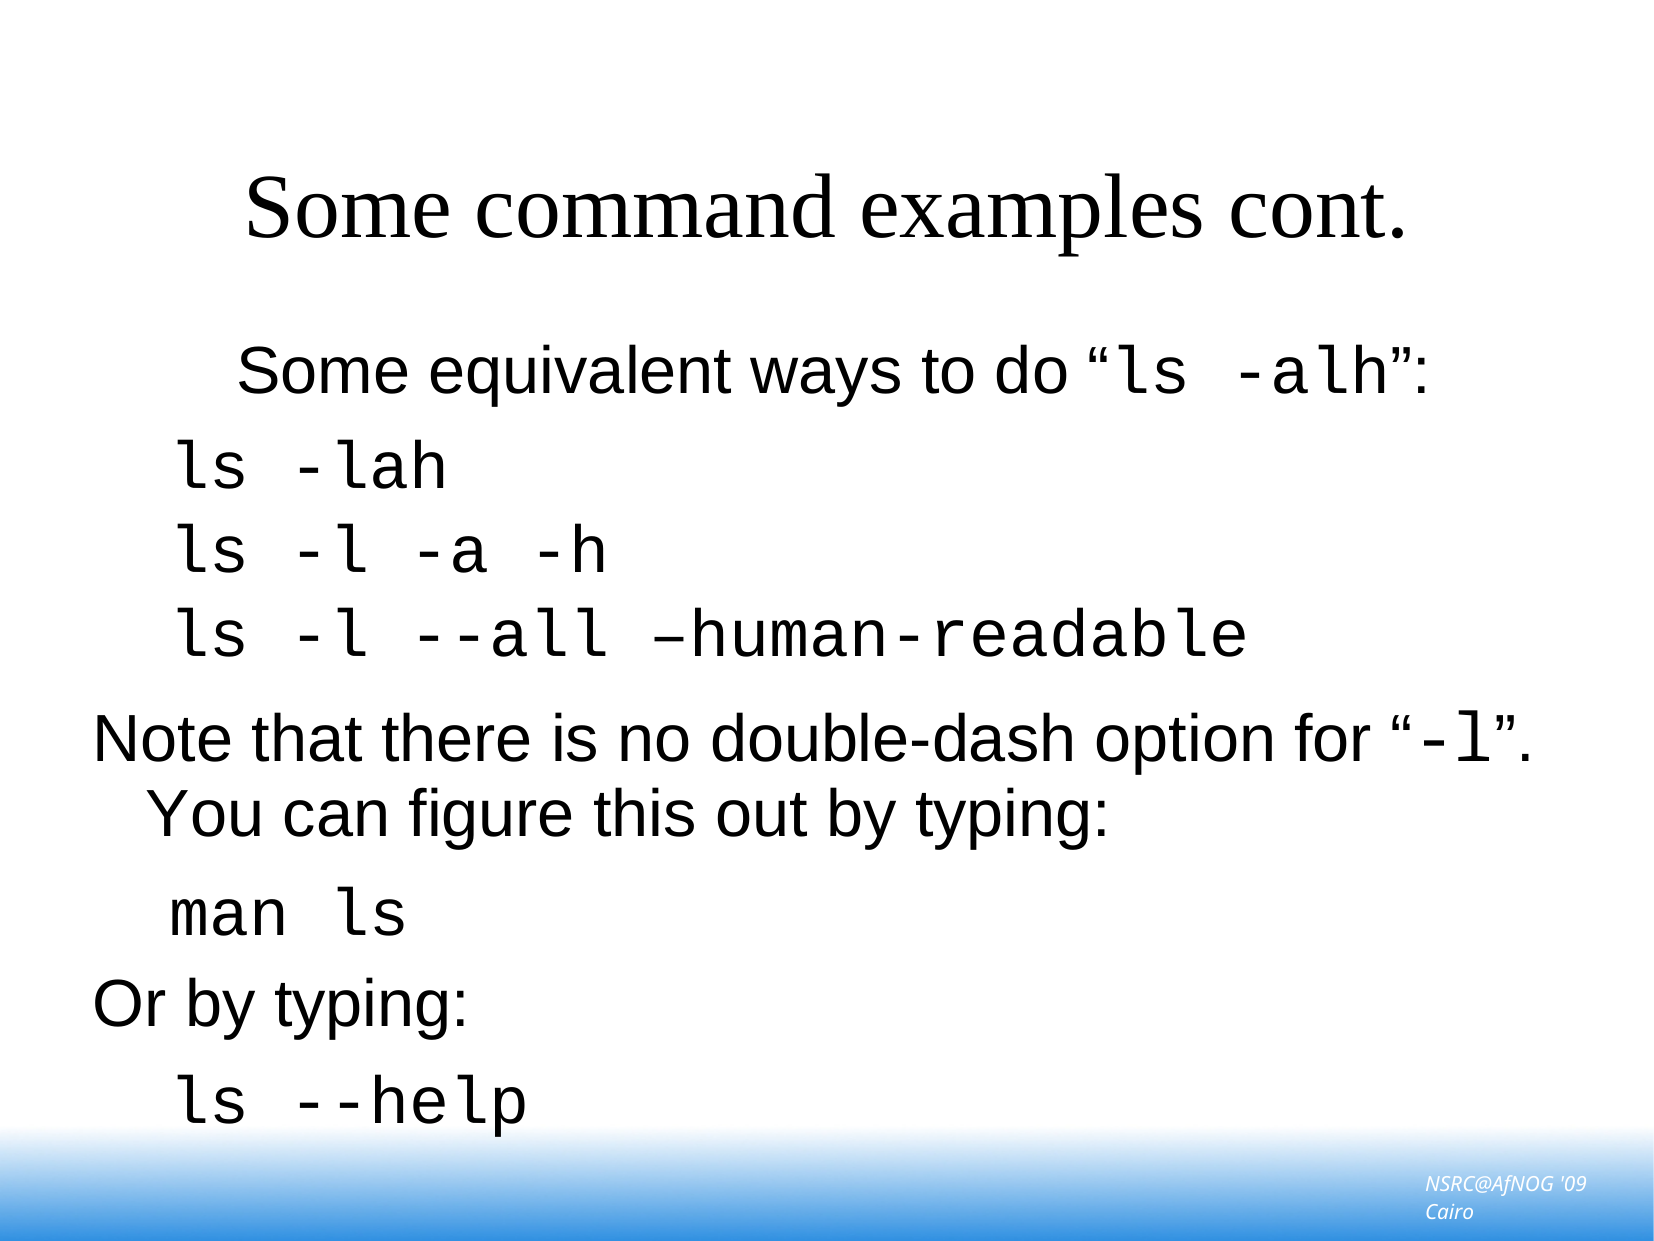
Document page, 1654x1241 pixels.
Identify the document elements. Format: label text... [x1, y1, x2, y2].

list Some equivalent ways to do “ls -alh”: ls -lah ls -l -a -h ls -l --all –human-readable Note that there is no double-dash option for “-l”. You can figure this out by typing: man ls Or by typing: ls --help [75, 332, 1576, 1163]
picture [0, 1124, 1654, 1241]
title Some command examples cont. [121, 102, 1534, 310]
